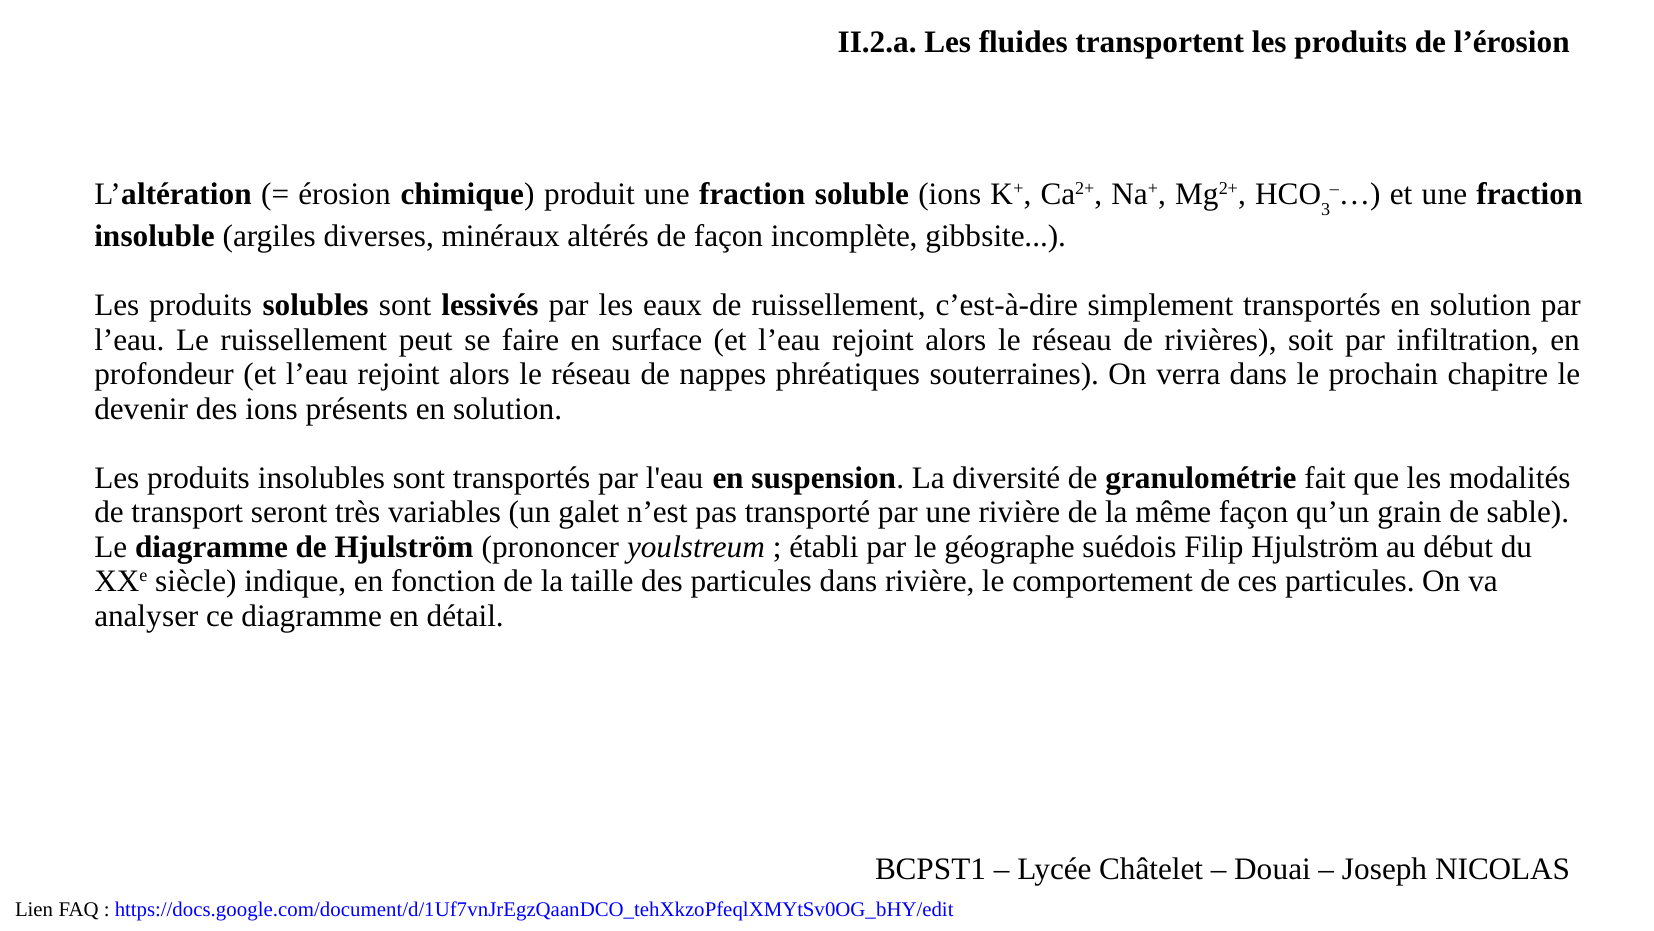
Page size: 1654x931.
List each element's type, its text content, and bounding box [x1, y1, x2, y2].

text_box Lien FAQ : https://docs.google.com/document/d/1Uf7vnJrEgzQaanDCO_tehXkzoPfeqlXMYtSv0OG_bHY/edit [0, 897, 993, 931]
text_box BCPST1 – Lycée Châtelet – Douai – Joseph NICOLAS [637, 832, 1571, 905]
text_box L’altération (= érosion chimique) produit une fraction soluble (ions K+, Ca2+, Na+, Mg2+, HCO3–…) et une fraction insoluble (argiles diverses, minéraux altérés de façon incomplète, gibbsite...). Les produits solubles sont lessivés par les eaux de ruissellement, c’est-à-dire simplement transportés en solution par l’eau. Le ruissellement peut se faire en surface (et l’eau rejoint alors le réseau de rivières), soit par infiltration, en profondeur (et l’eau rejoint alors le réseau de nappes phréatiques souterraines). On verra dans le prochain chapitre le devenir des ions présents en solution. Les produits insolubles sont transportés par l'eau en suspension. La diversité de granulométrie fait que les modalités de transport seront très variables (un galet n’est pas transporté par une rivière de la même façon qu’un grain de sable). Le diagramme de Hjulström (prononcer youlstreum ; établi par le géographe suédois Filip Hjulström au début du XXe siècle) indique, en fonction de la taille des particules dans rivière, le comportement de ces particules. On va analyser ce diagramme en détail. [94, 177, 1583, 774]
text_box II.2.a. Les fluides transportent les produits de l’érosion [637, 5, 1571, 78]
